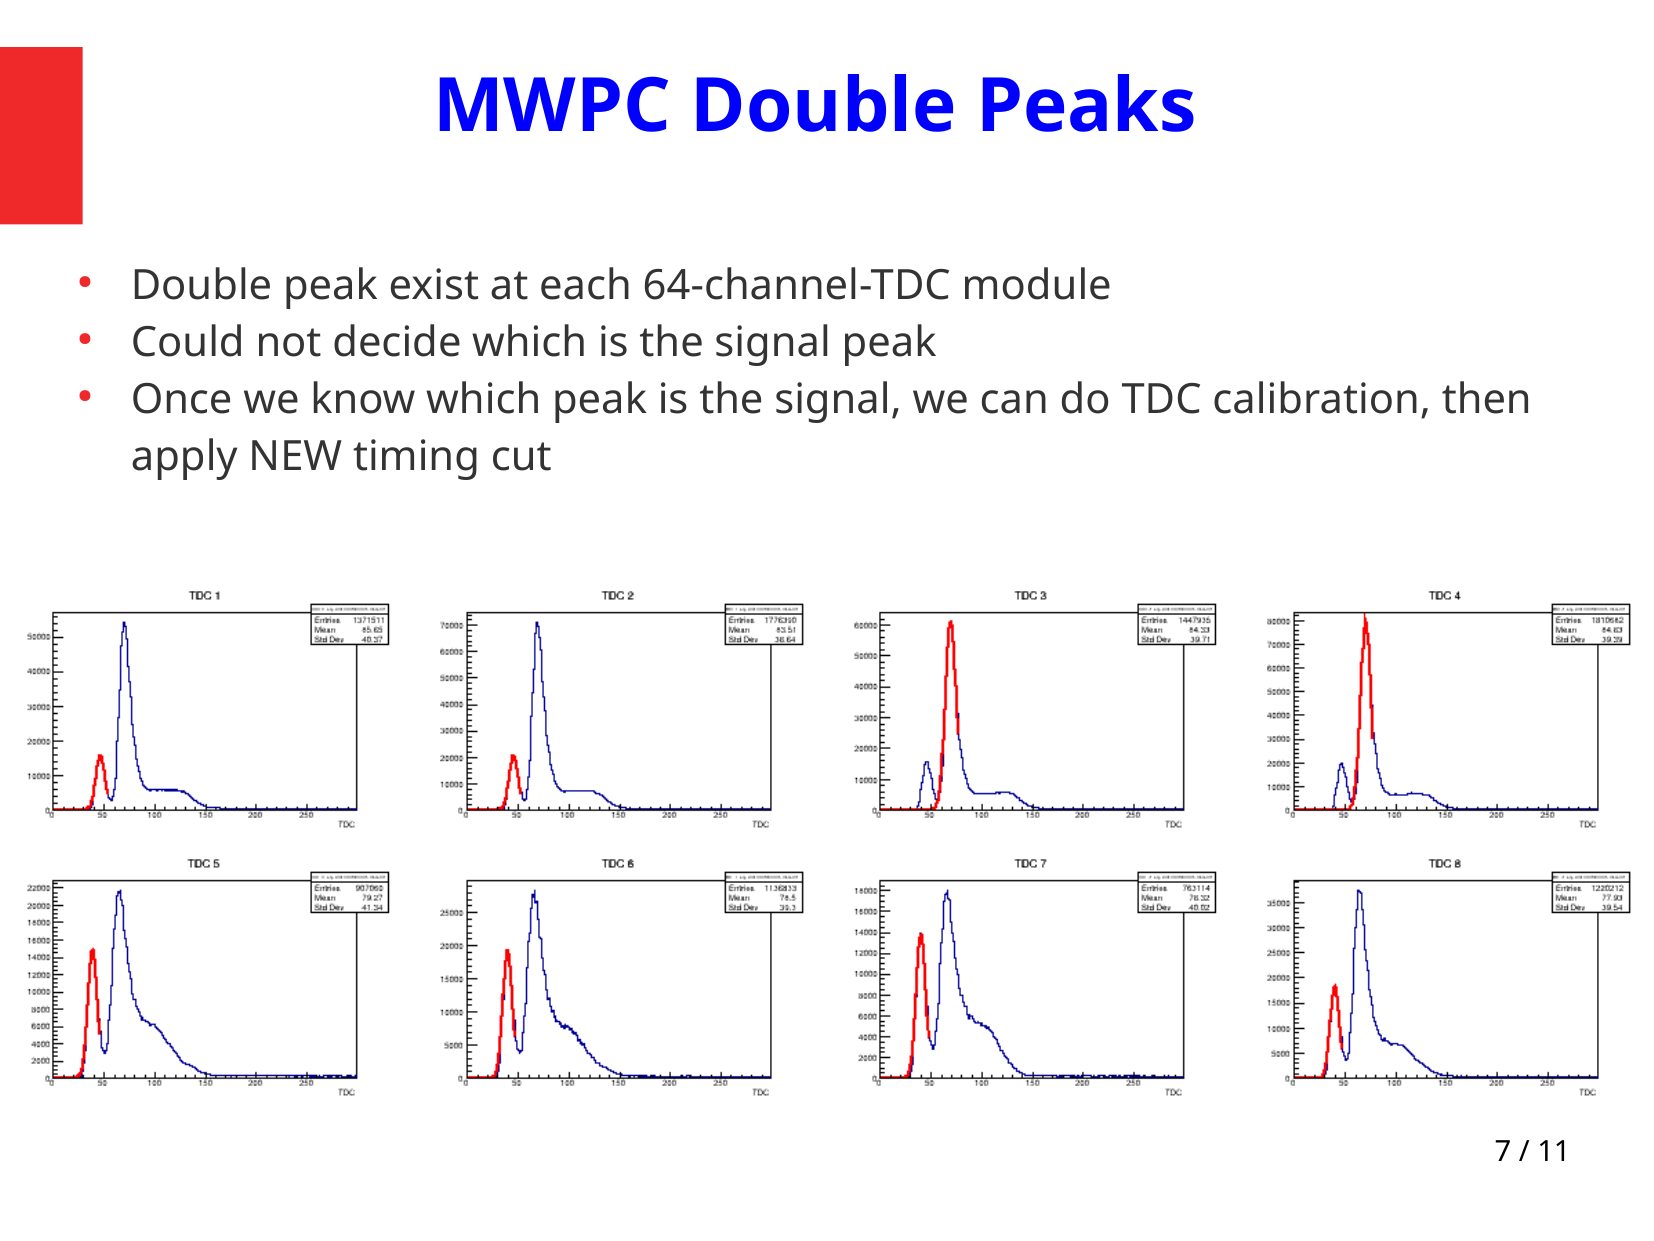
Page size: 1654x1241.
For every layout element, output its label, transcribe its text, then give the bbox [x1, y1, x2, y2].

picture [0, 579, 1654, 1114]
title MWPC Double Peaks [88, 51, 1542, 154]
list Double peak exist at each 64-channel-TDC module Could not decide which is the signal peak Once we know which peak is the signal, we can do TDC calibration, then apply NEW timing cut [60, 255, 1591, 526]
